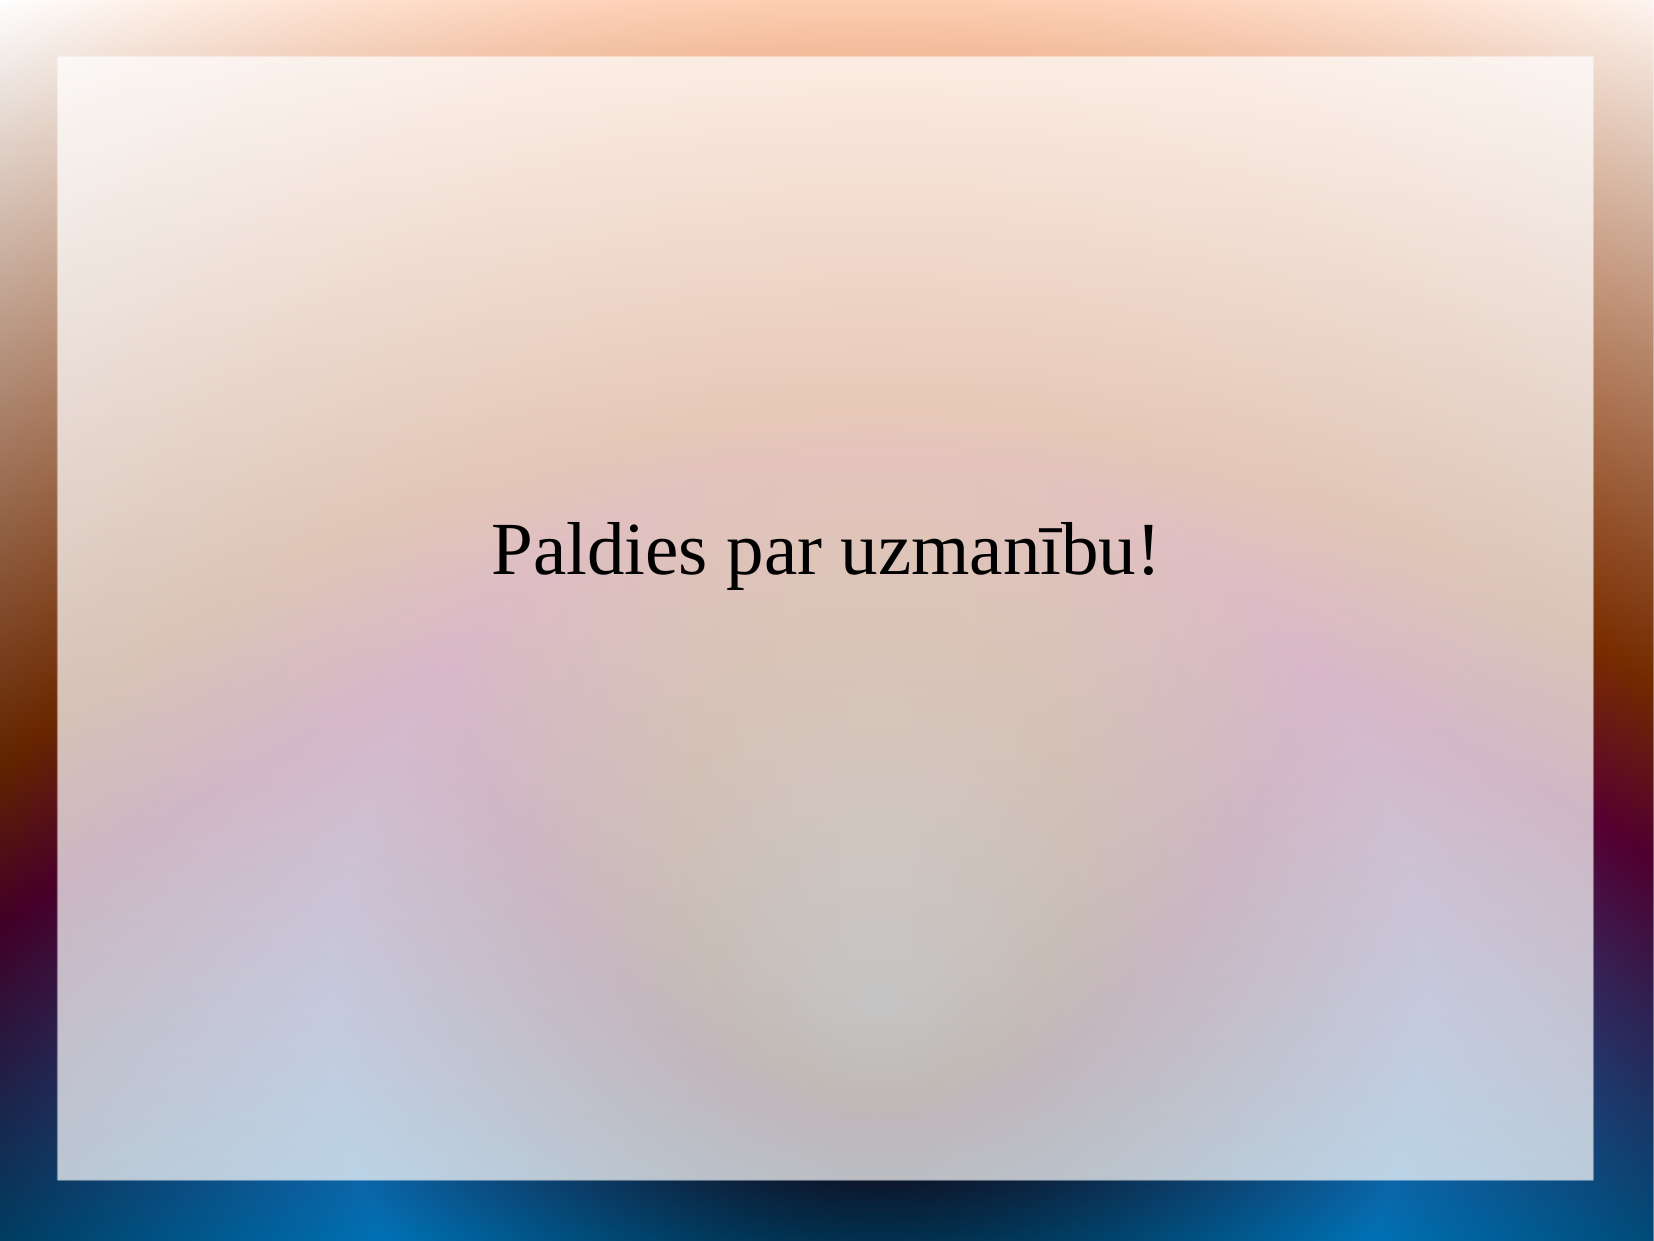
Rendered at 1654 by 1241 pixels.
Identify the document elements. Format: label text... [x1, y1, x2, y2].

subtitle Paldies par uzmanību! [82, 498, 1571, 590]
